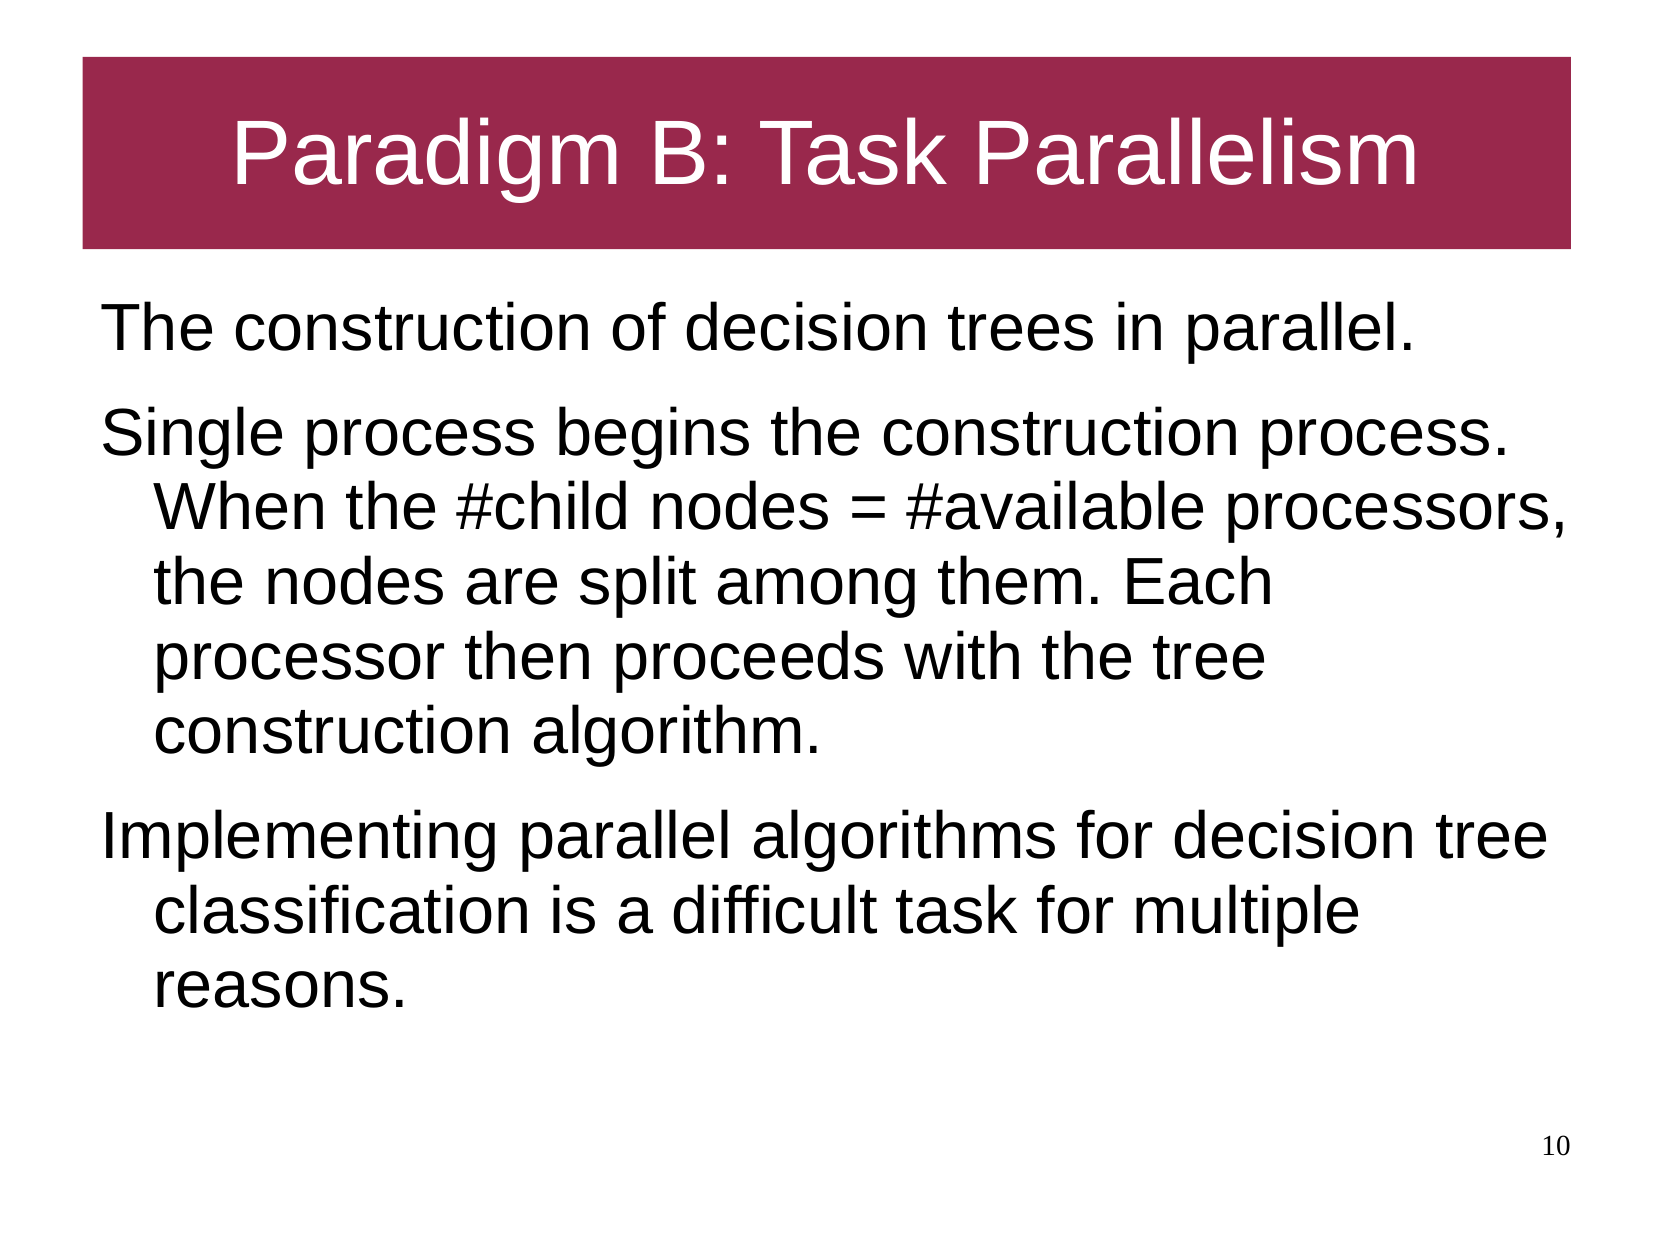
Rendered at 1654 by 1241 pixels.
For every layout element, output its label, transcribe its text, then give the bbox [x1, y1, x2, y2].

list The construction of decision trees in parallel. Single process begins the construction process. When the #child nodes = #available processors, the nodes are split among them. Each processor then proceeds with the tree construction algorithm. Implementing parallel algorithms for decision tree classification is a difficult task for multiple reasons. [82, 290, 1571, 1094]
title Paradigm B: Task Parallelism [82, 56, 1571, 250]
